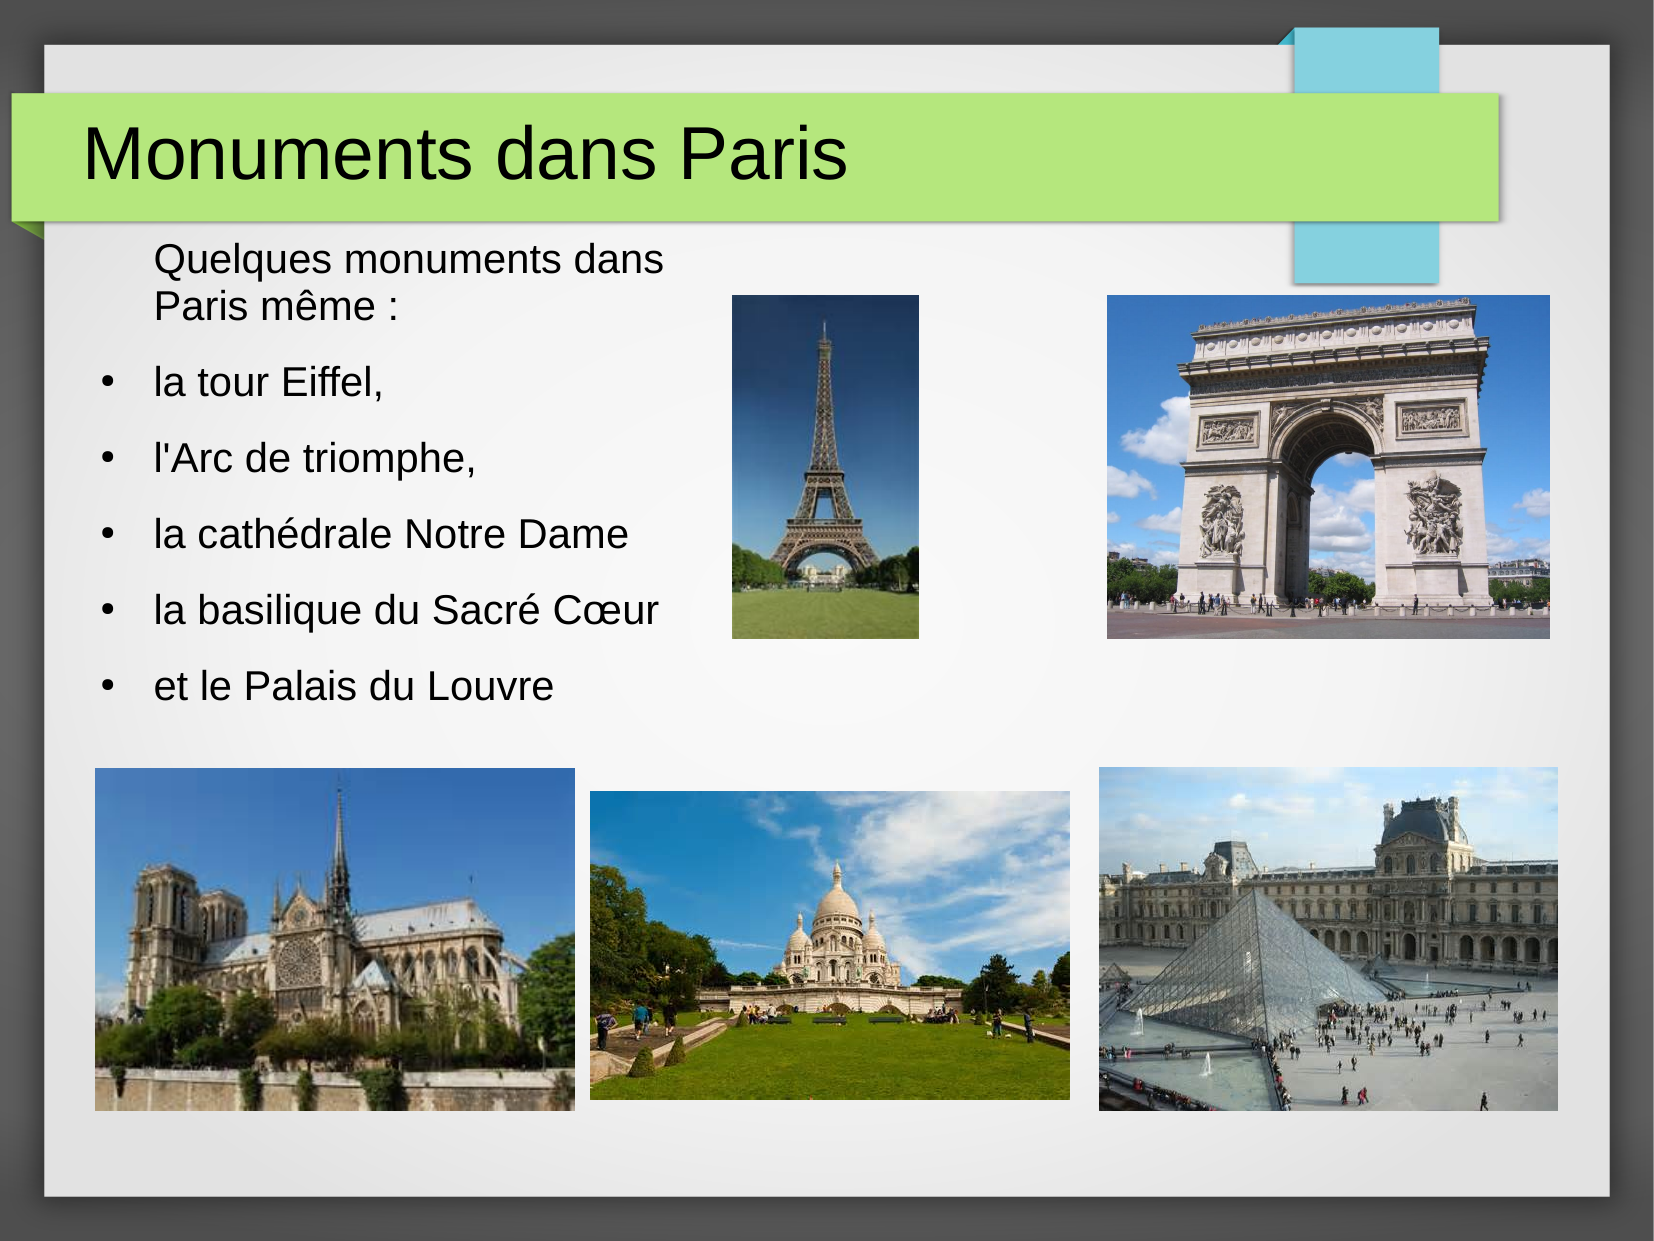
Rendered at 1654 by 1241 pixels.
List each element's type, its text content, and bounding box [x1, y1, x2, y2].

list Quelques monuments dans Paris même : la tour Eiffel, l'Arc de triomphe, la cathédrale Notre Dame la basilique du Sacré Cœur et le Palais du Louvre [82, 236, 709, 733]
title Monuments dans Paris [82, 94, 1264, 213]
picture [0, 0, 1654, 1241]
